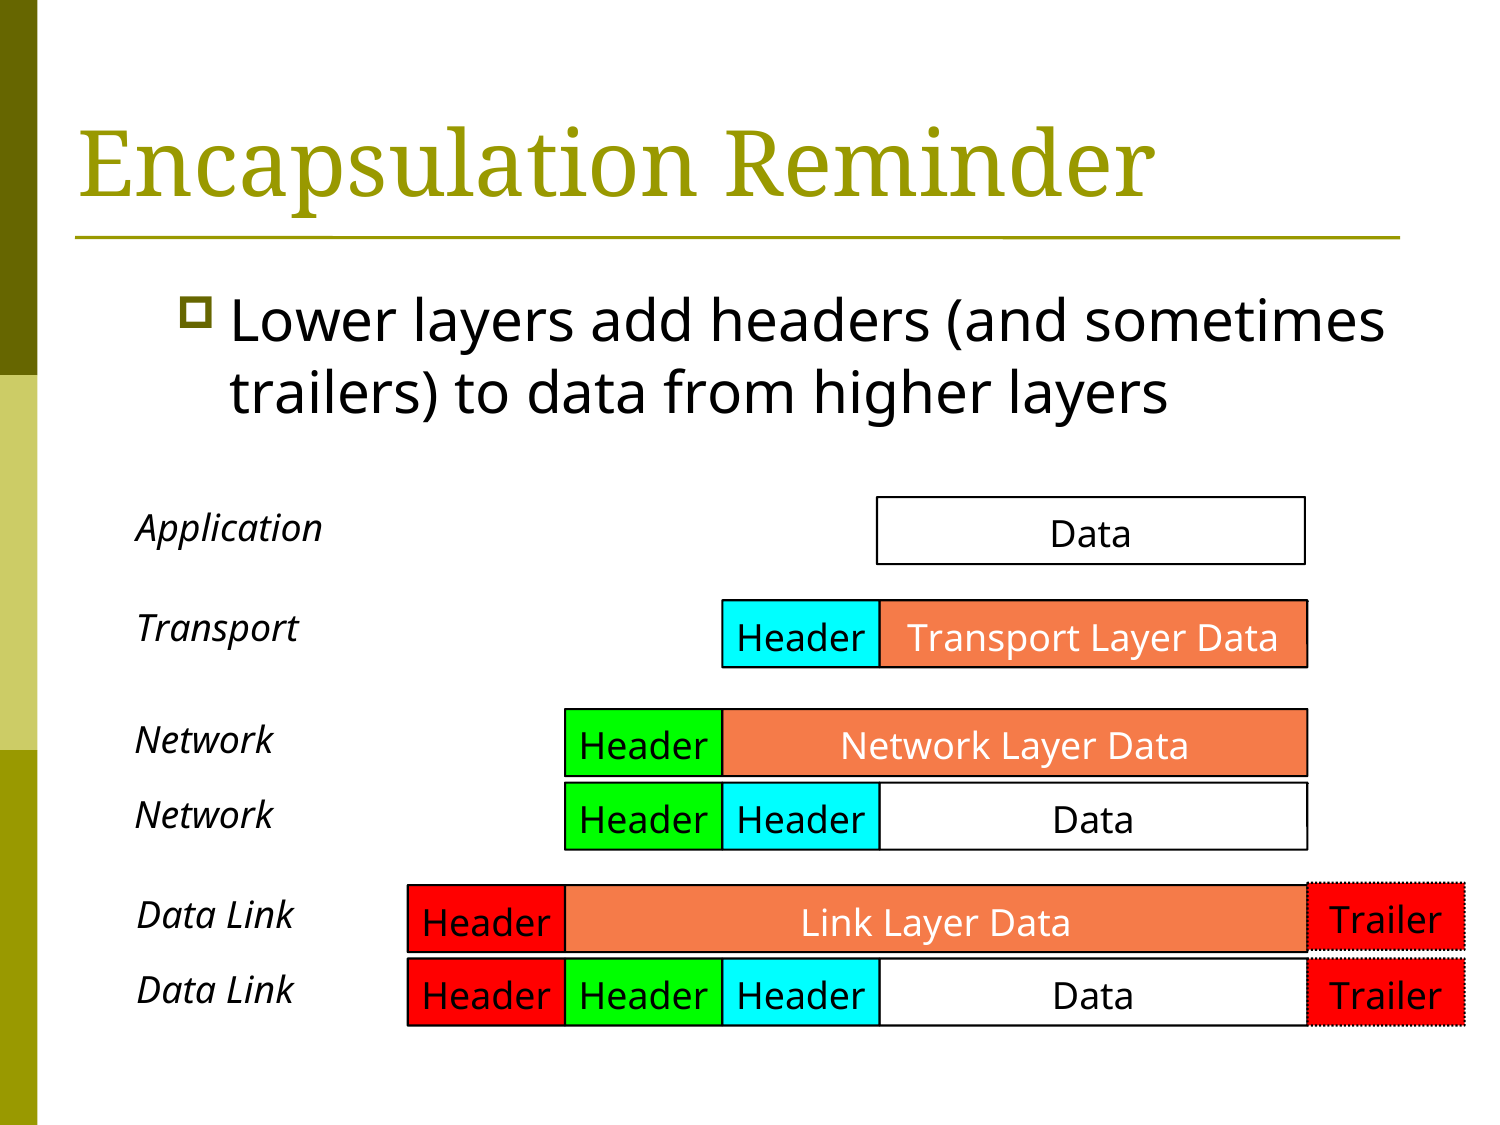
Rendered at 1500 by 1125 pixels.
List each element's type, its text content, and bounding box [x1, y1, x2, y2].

text_box Header [723, 964, 880, 1026]
text_box Header [407, 891, 565, 953]
text_box [407, 882, 1465, 891]
text_box [722, 600, 1308, 606]
text_box Header [565, 715, 723, 777]
text_box Trailer [1307, 888, 1465, 950]
text_box Data Link [121, 884, 309, 945]
text_box Header [723, 789, 880, 850]
text_box Data Link [121, 959, 309, 1020]
text_box Transport [120, 597, 314, 658]
text_box Network Layer Data [723, 715, 1308, 777]
text_box [565, 709, 1308, 715]
text_box Link Layer Data [565, 891, 1308, 953]
text_box Header [407, 964, 565, 1026]
text_box [1307, 958, 1465, 964]
list Lower layers add headers (and sometimes trailers) to data from higher layers [161, 275, 1430, 951]
text_box Application [121, 497, 339, 558]
text_box Header [722, 606, 880, 668]
text_box Header [565, 964, 723, 1026]
text_box Data [880, 789, 1308, 850]
text_box Trailer [1307, 964, 1465, 1026]
title Encapsulation Reminder [62, 43, 1338, 225]
text_box [407, 958, 880, 964]
text_box Network [119, 784, 289, 845]
text_box Transport Layer Data [880, 606, 1308, 668]
text_box Data [880, 964, 1307, 1026]
text_box Header [565, 789, 723, 850]
text_box Network [119, 709, 289, 770]
text_box Data [877, 503, 1305, 564]
text_box [565, 782, 880, 789]
